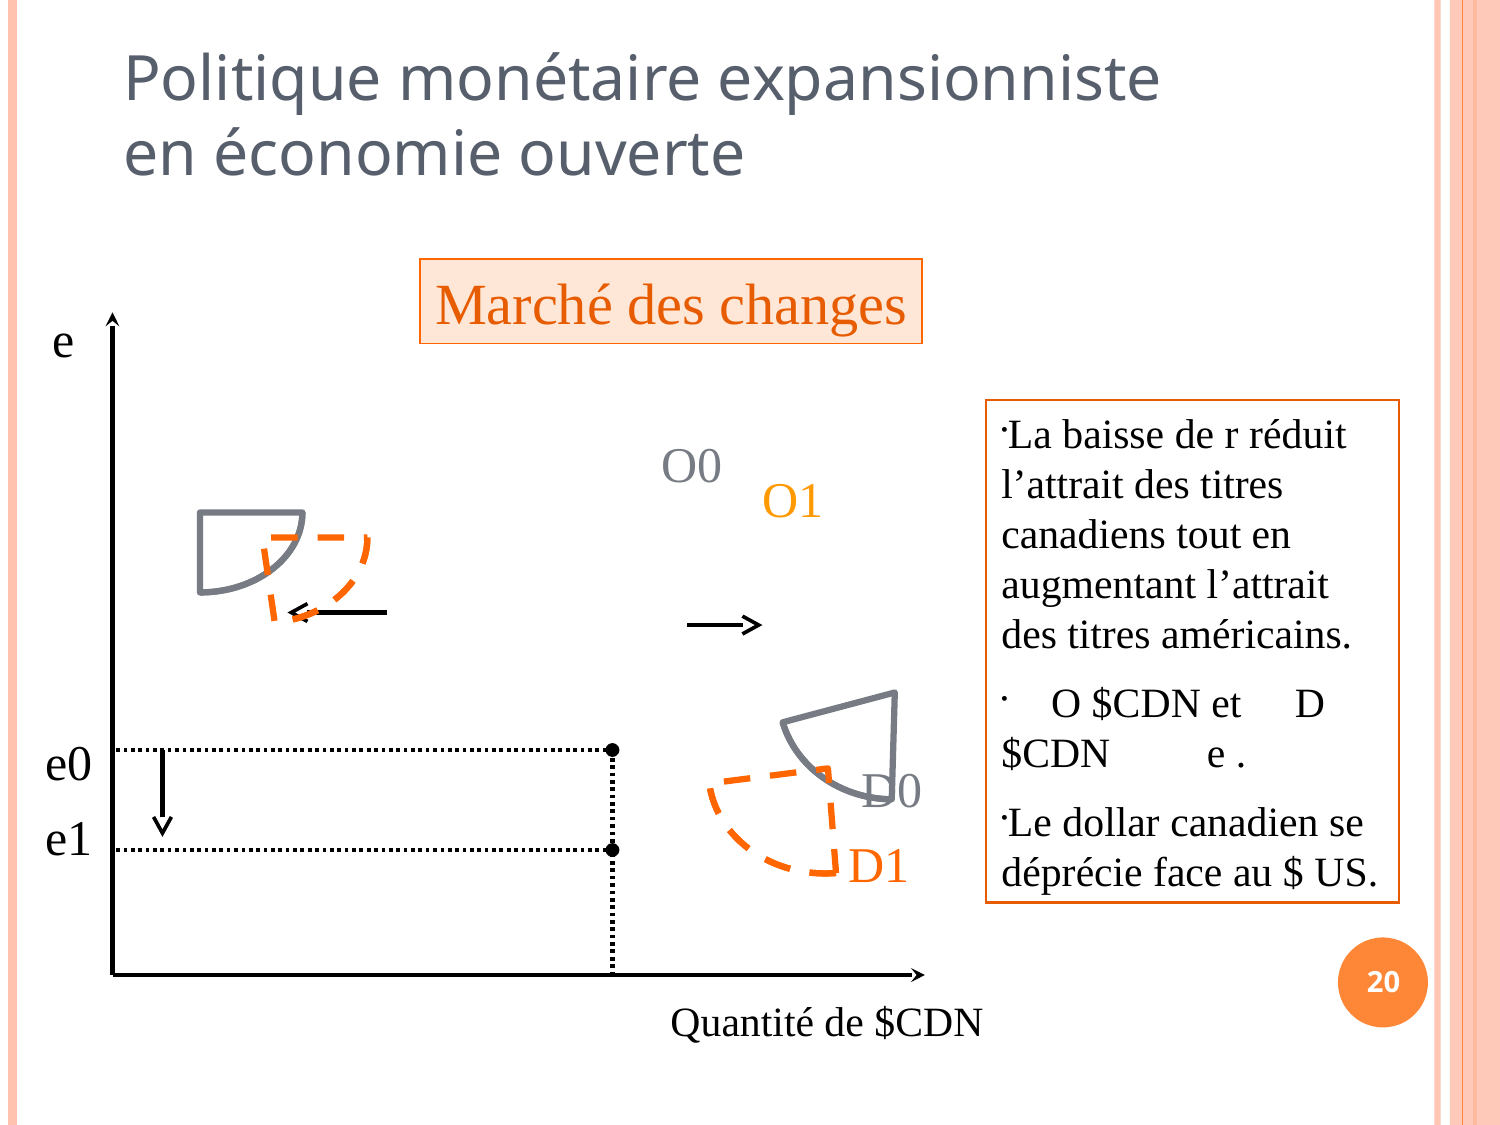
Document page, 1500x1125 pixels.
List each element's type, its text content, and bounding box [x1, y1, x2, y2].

text_box D1 [833, 824, 925, 901]
text_box O0 [646, 424, 738, 501]
text_box La baisse de r réduit l’attrait des titres canadiens tout en augmentant l’attrait des titres américains.  O $CDN et  D $CDN   e . Le dollar canadien se déprécie face au $ US. [986, 399, 1400, 903]
text_box O1 [747, 459, 875, 536]
text_box e0 [30, 722, 109, 797]
text_box D0 [846, 749, 938, 826]
text_box Marché des changes [420, 258, 923, 344]
text_box e1 [30, 797, 109, 873]
slide_number <numéro> [1333, 940, 1434, 1027]
text_box Politique monétaire expansionniste en économie ouverte [108, 30, 1195, 196]
text_box e [37, 299, 90, 376]
text_box Quantité de $CDN [655, 987, 1013, 1053]
